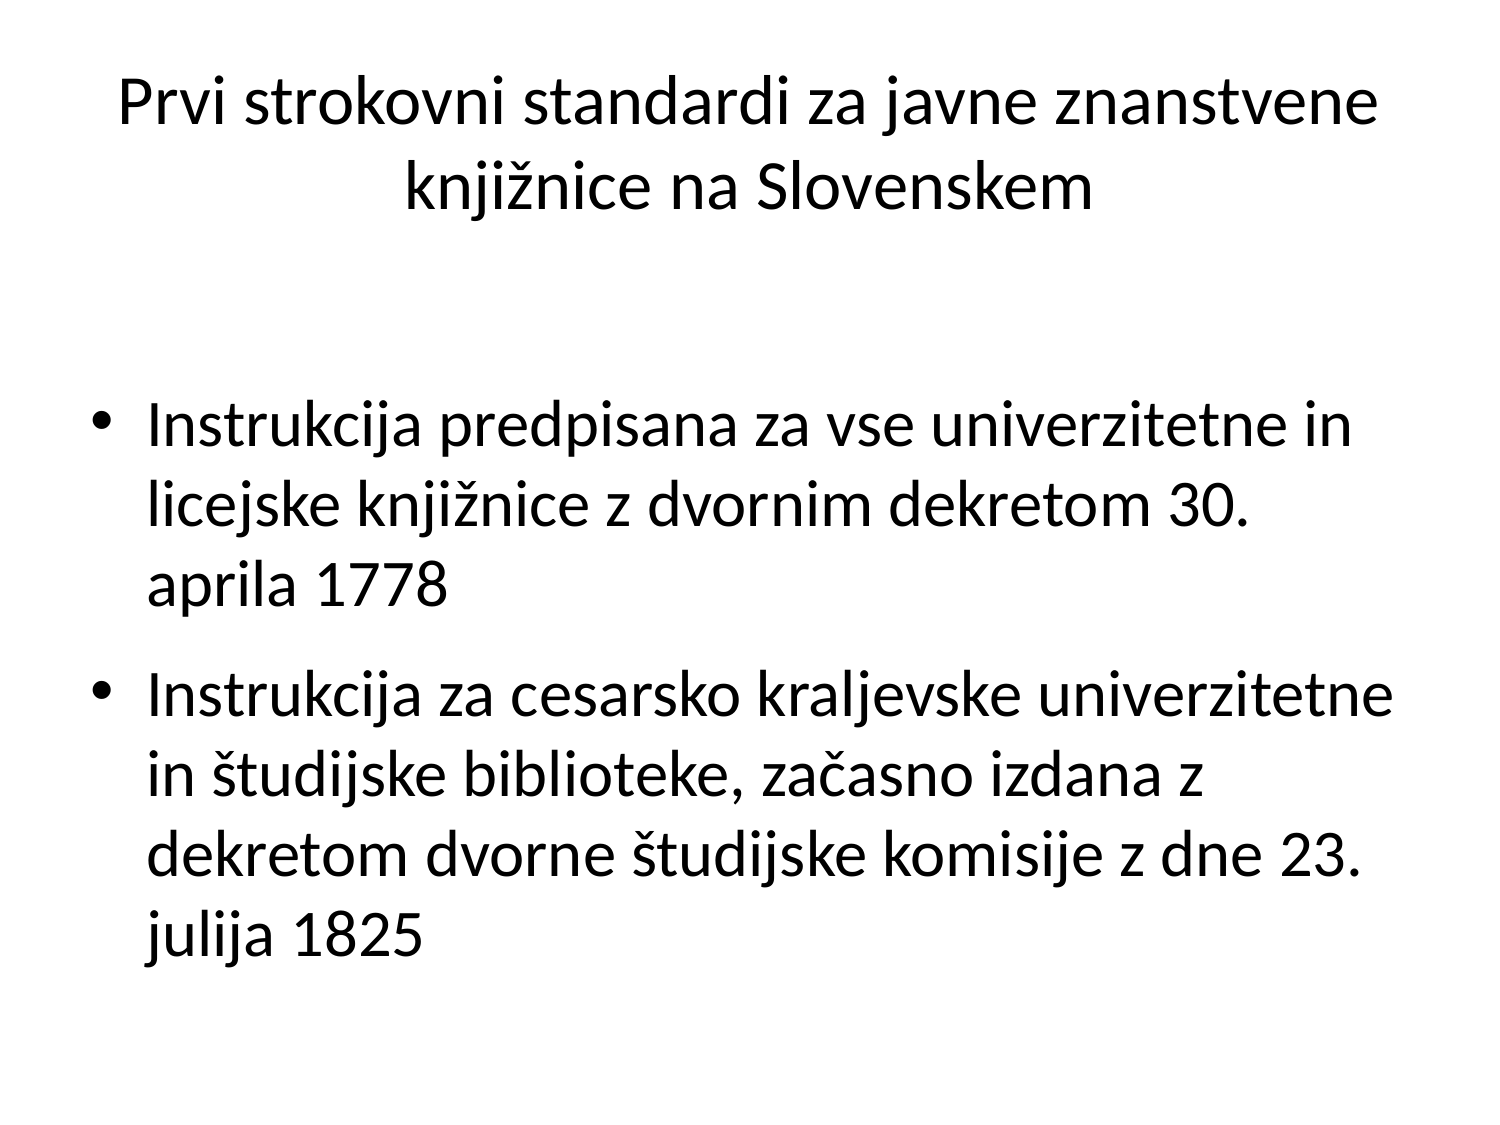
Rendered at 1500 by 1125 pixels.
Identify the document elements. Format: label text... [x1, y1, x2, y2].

list Instrukcija predpisana za vse univerzitetne in licejske knjižnice z dvornim dekretom 30. aprila 1778 Instrukcija za cesarsko kraljevske univerzitetne in študijske biblioteke, začasno izdana z dekretom dvorne študijske komisije z dne 23. julija 1825 [75, 262, 1425, 1005]
title Prvi strokovni standardi za javne znanstvene knjižnice na Slovenskem [75, 45, 1425, 233]
